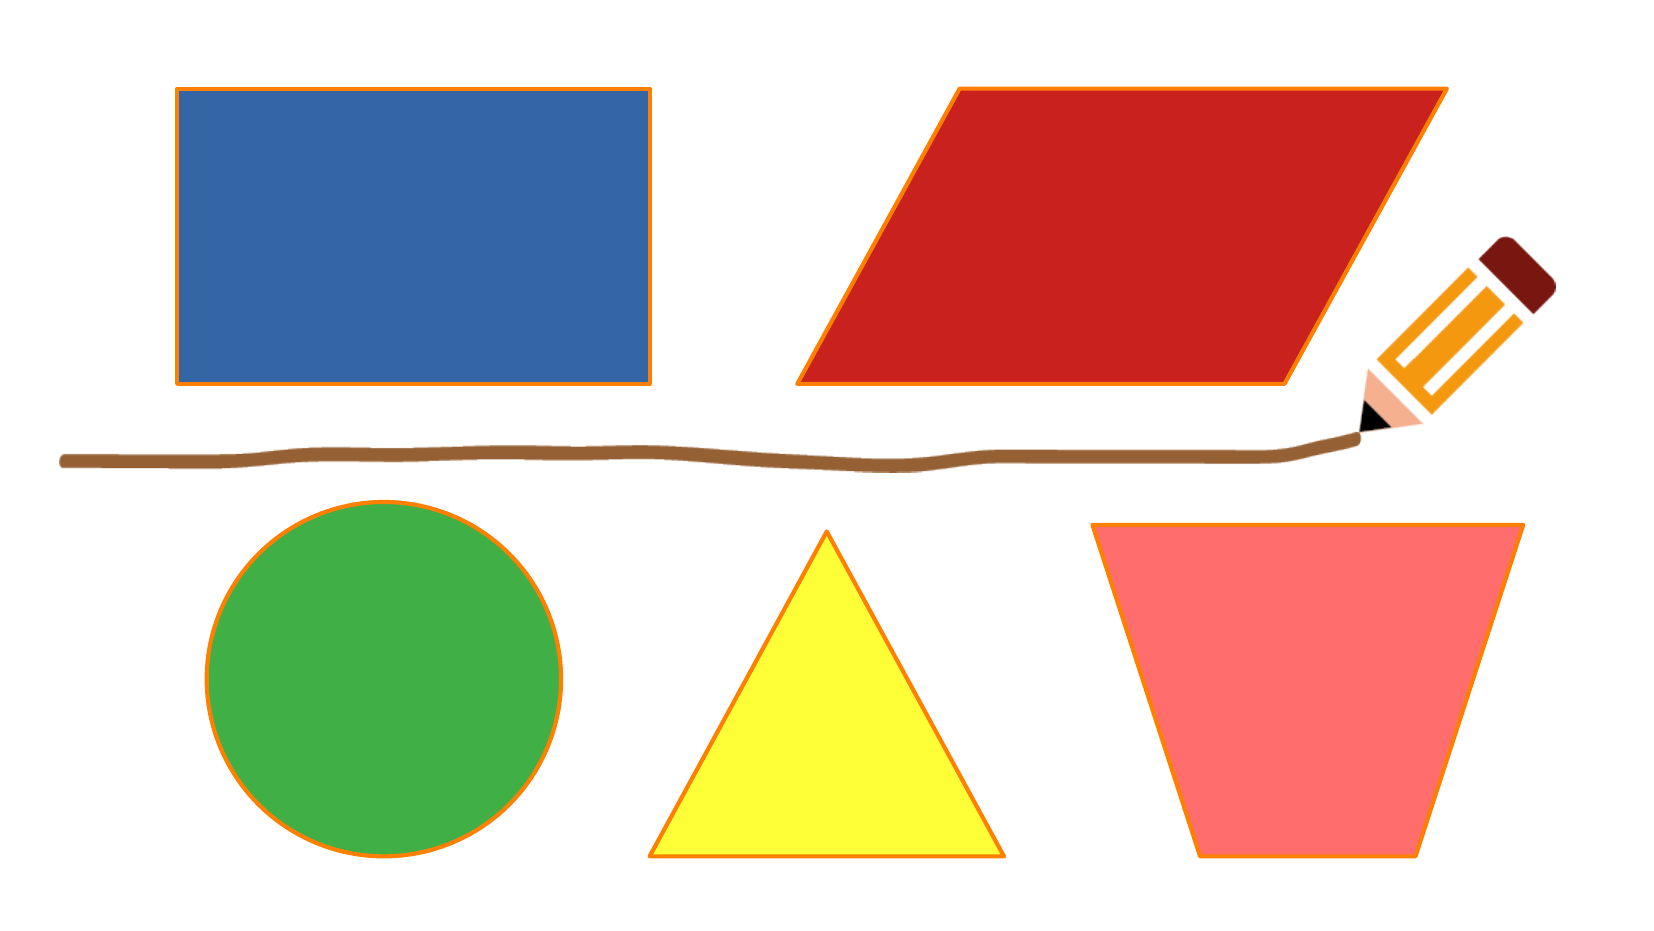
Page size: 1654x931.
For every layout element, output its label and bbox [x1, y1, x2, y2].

text_box [1092, 524, 1524, 857]
text_box [206, 501, 562, 857]
text_box [649, 531, 1004, 857]
text_box [177, 88, 650, 384]
picture [59, 236, 1556, 473]
text_box [797, 88, 1447, 384]
